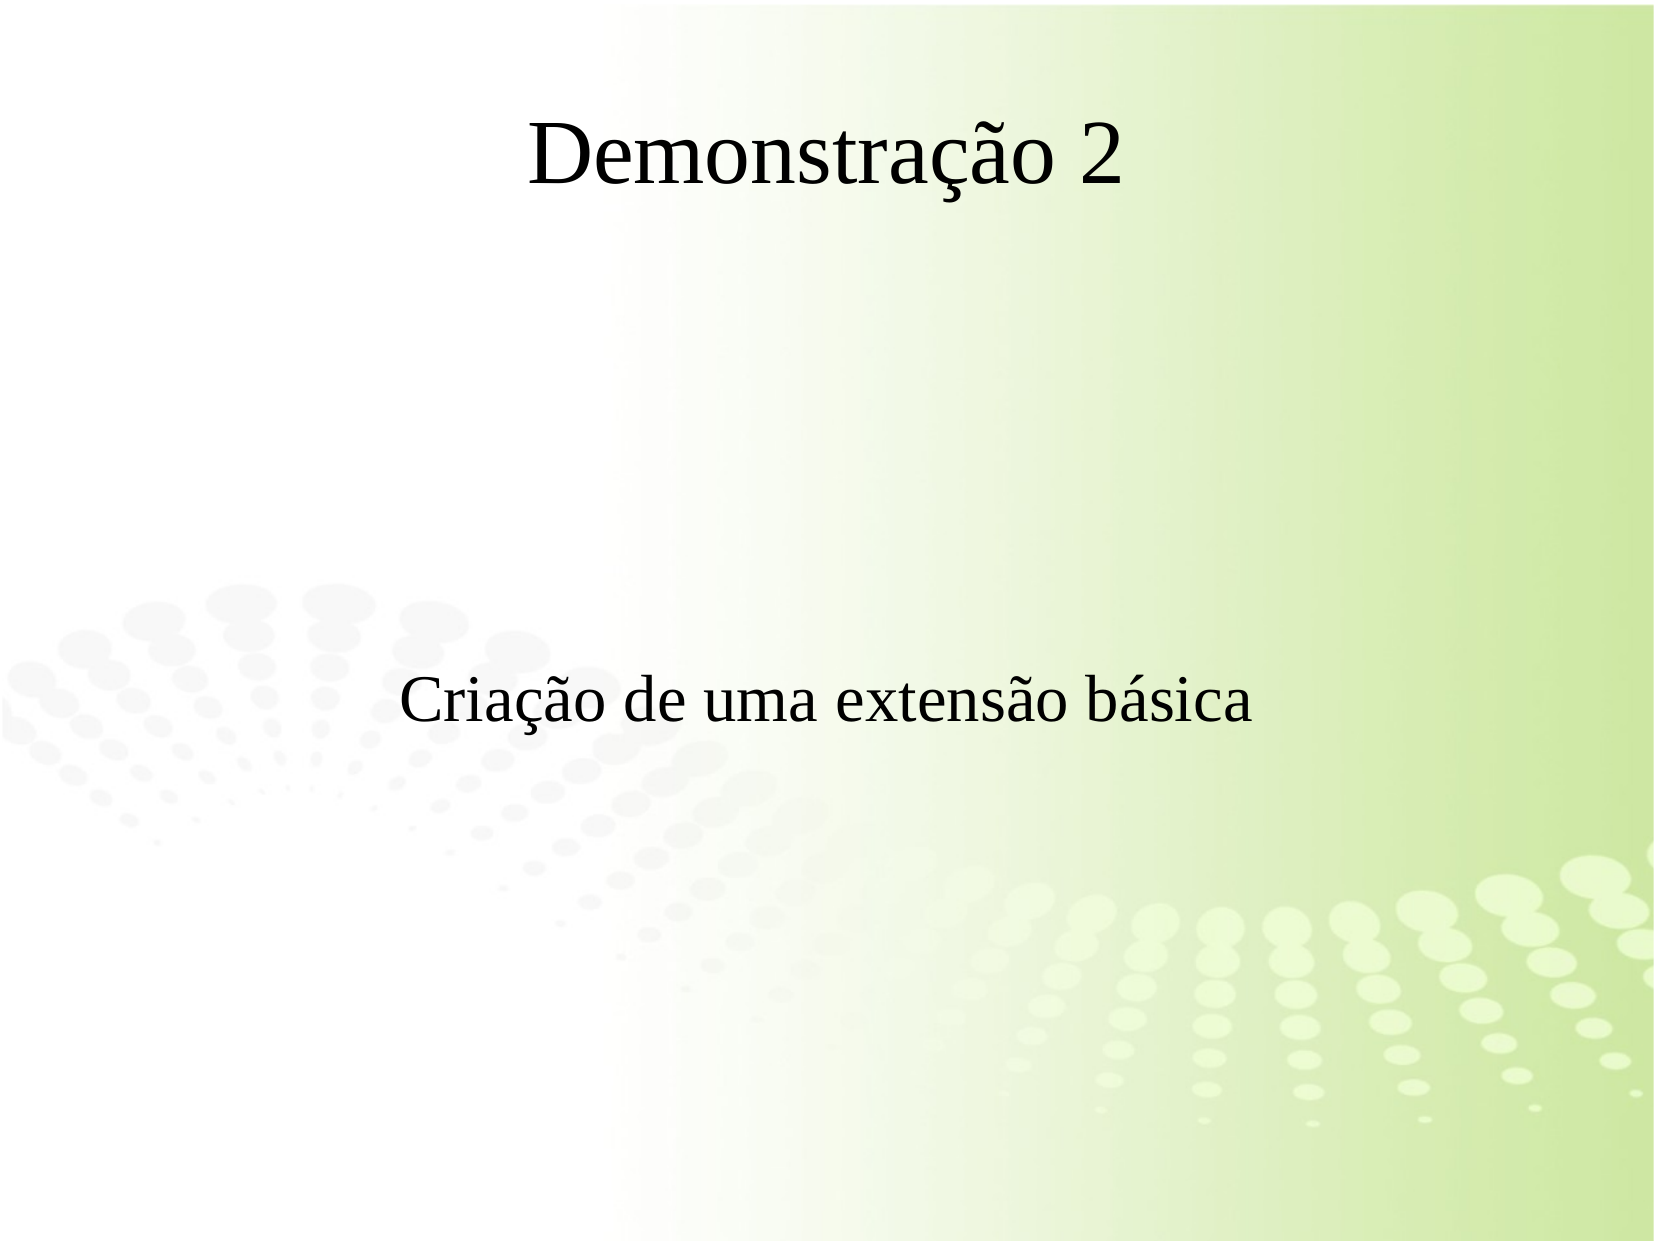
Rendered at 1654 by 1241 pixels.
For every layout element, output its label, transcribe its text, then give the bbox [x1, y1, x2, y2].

subtitle Criação de uma extensão básica [82, 290, 1571, 1109]
title Demonstração 2 [82, 49, 1571, 257]
picture [4, 7, 1653, 1241]
